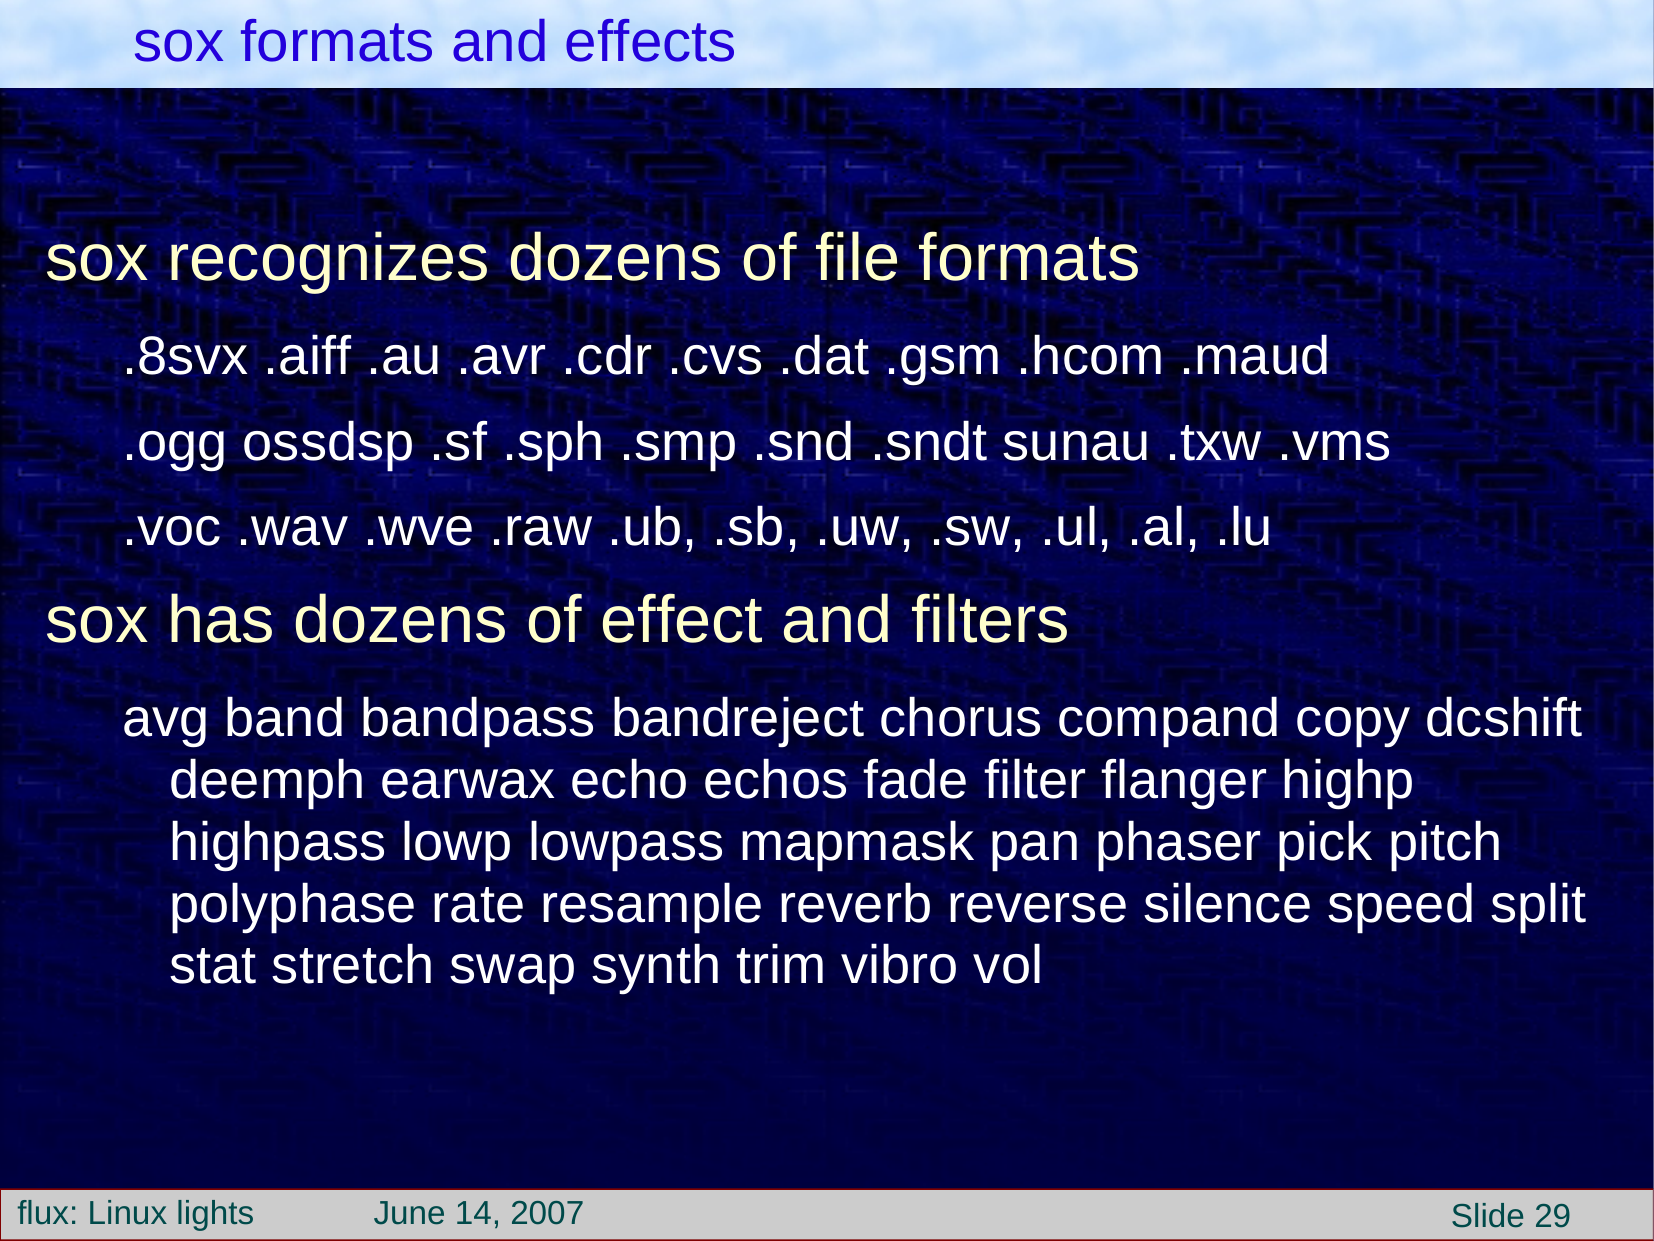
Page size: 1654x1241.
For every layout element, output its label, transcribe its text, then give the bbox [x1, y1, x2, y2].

text_box flux: Linux lights June 14, 2007 [2, 1186, 713, 1241]
text_box sox formats and effects [0, 0, 1654, 88]
picture [0, 88, 1654, 1189]
list sox recognizes dozens of file formats .8svx .aiff .au .avr .cdr .cvs .dat .gsm .hcom .maud .ogg ossdsp .sf .sph .smp .snd .sndt sunau .txw .vms .voc .wav .wve .raw .ub, .sb, .uw, .sw, .ul, .al, .lu sox has dozens of effect and filters avg band bandpass bandreject chorus compand copy dcshift deemph earwax echo echos fade filter flanger highp highpass lowp lowpass mapmask pan phaser pick pitch polyphase rate resample reverb reverse silence speed split stat stretch swap synth trim vibro vol [27, 218, 1634, 1163]
text_box [713, 1189, 1436, 1241]
text_box Slide <number> [1436, 1189, 1654, 1241]
